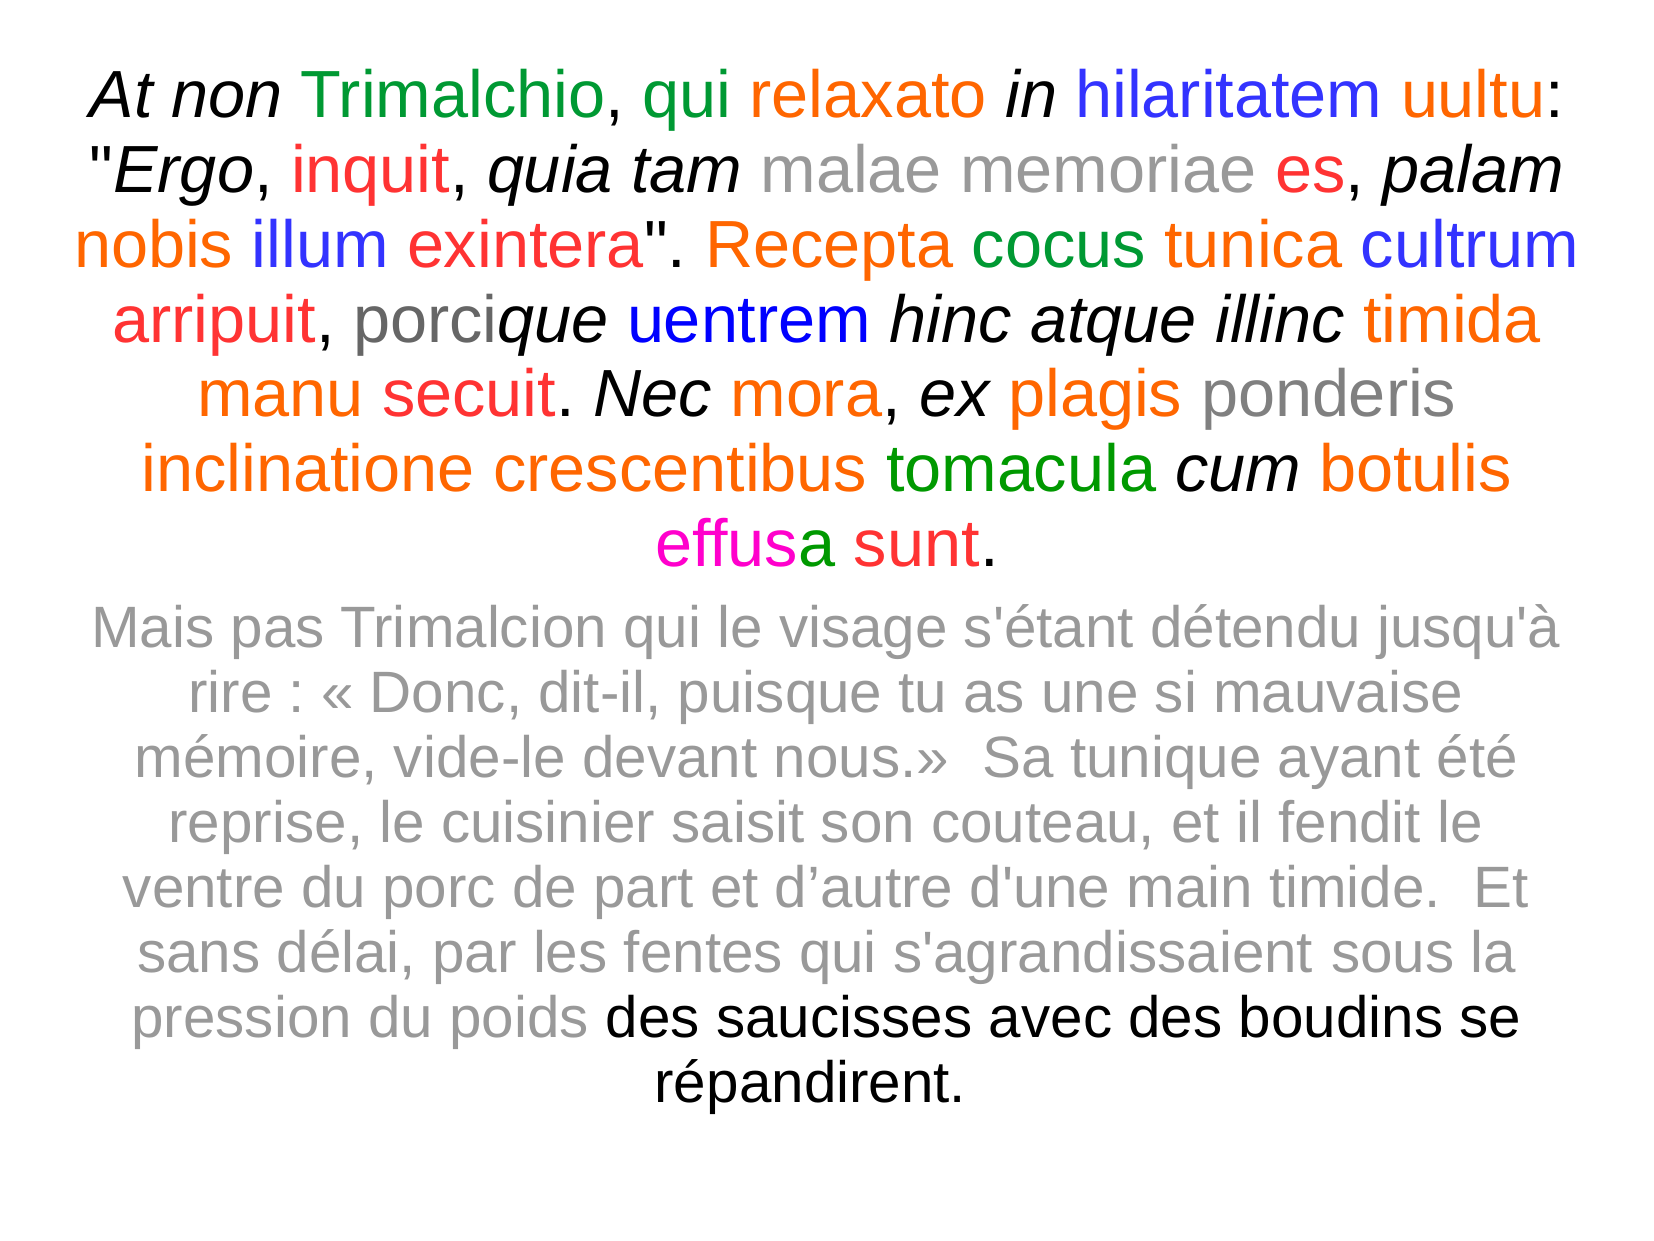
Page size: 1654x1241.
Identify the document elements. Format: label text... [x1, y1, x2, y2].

title At non Trimalchio, qui relaxato in hilaritatem uultu: "Ergo, inquit, quia tam malae memoriae es, palam nobis illum exintera". Recepta cocus tunica cultrum arripuit, porcique uentrem hinc atque illinc timida manu secuit. Nec mora, ex plagis ponderis inclinatione crescentibus tomacula cum botulis effusa sunt. [47, 35, 1607, 603]
subtitle Mais pas Trimalcion qui le visage s'étant détendu jusqu'à rire : « Donc, dit-il, puisque tu as une si mauvaise mémoire, vide-le devant nous.» Sa tunique ayant été reprise, le cuisinier saisit son couteau, et il fendit le ventre du porc de part et d’autre d'une main timide. Et sans délai, par les fentes qui s'agrandissaient sous la pression du poids des saucisses avec des boudins se répandirent. [82, 595, 1571, 1115]
